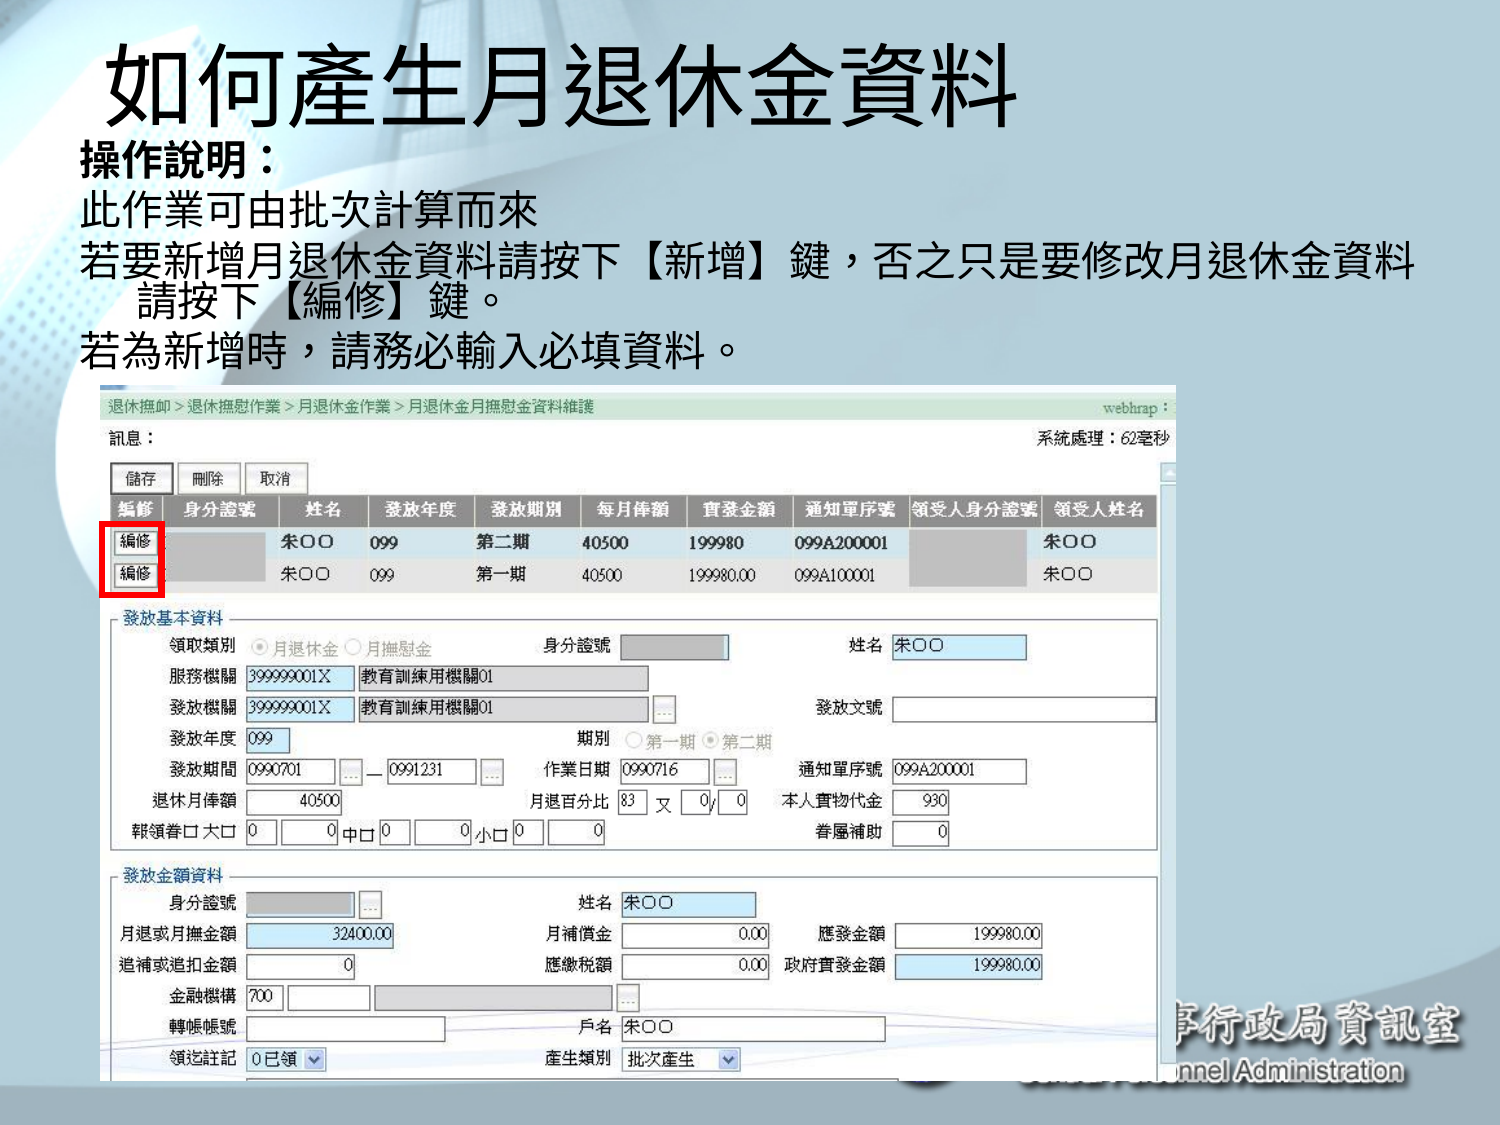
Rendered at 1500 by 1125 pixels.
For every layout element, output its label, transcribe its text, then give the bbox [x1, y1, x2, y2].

picture [0, 0, 1500, 1125]
title 如何產生月退休金資料 [88, 30, 1341, 135]
list 操作說明： 此作業可由批次計算而來 若要新增月退休金資料請按下【新增】鍵，否之只是要修改月退休金資料請按下【編修】鍵。 若為新增時，請務必輸入必填資料。 [64, 135, 1447, 811]
